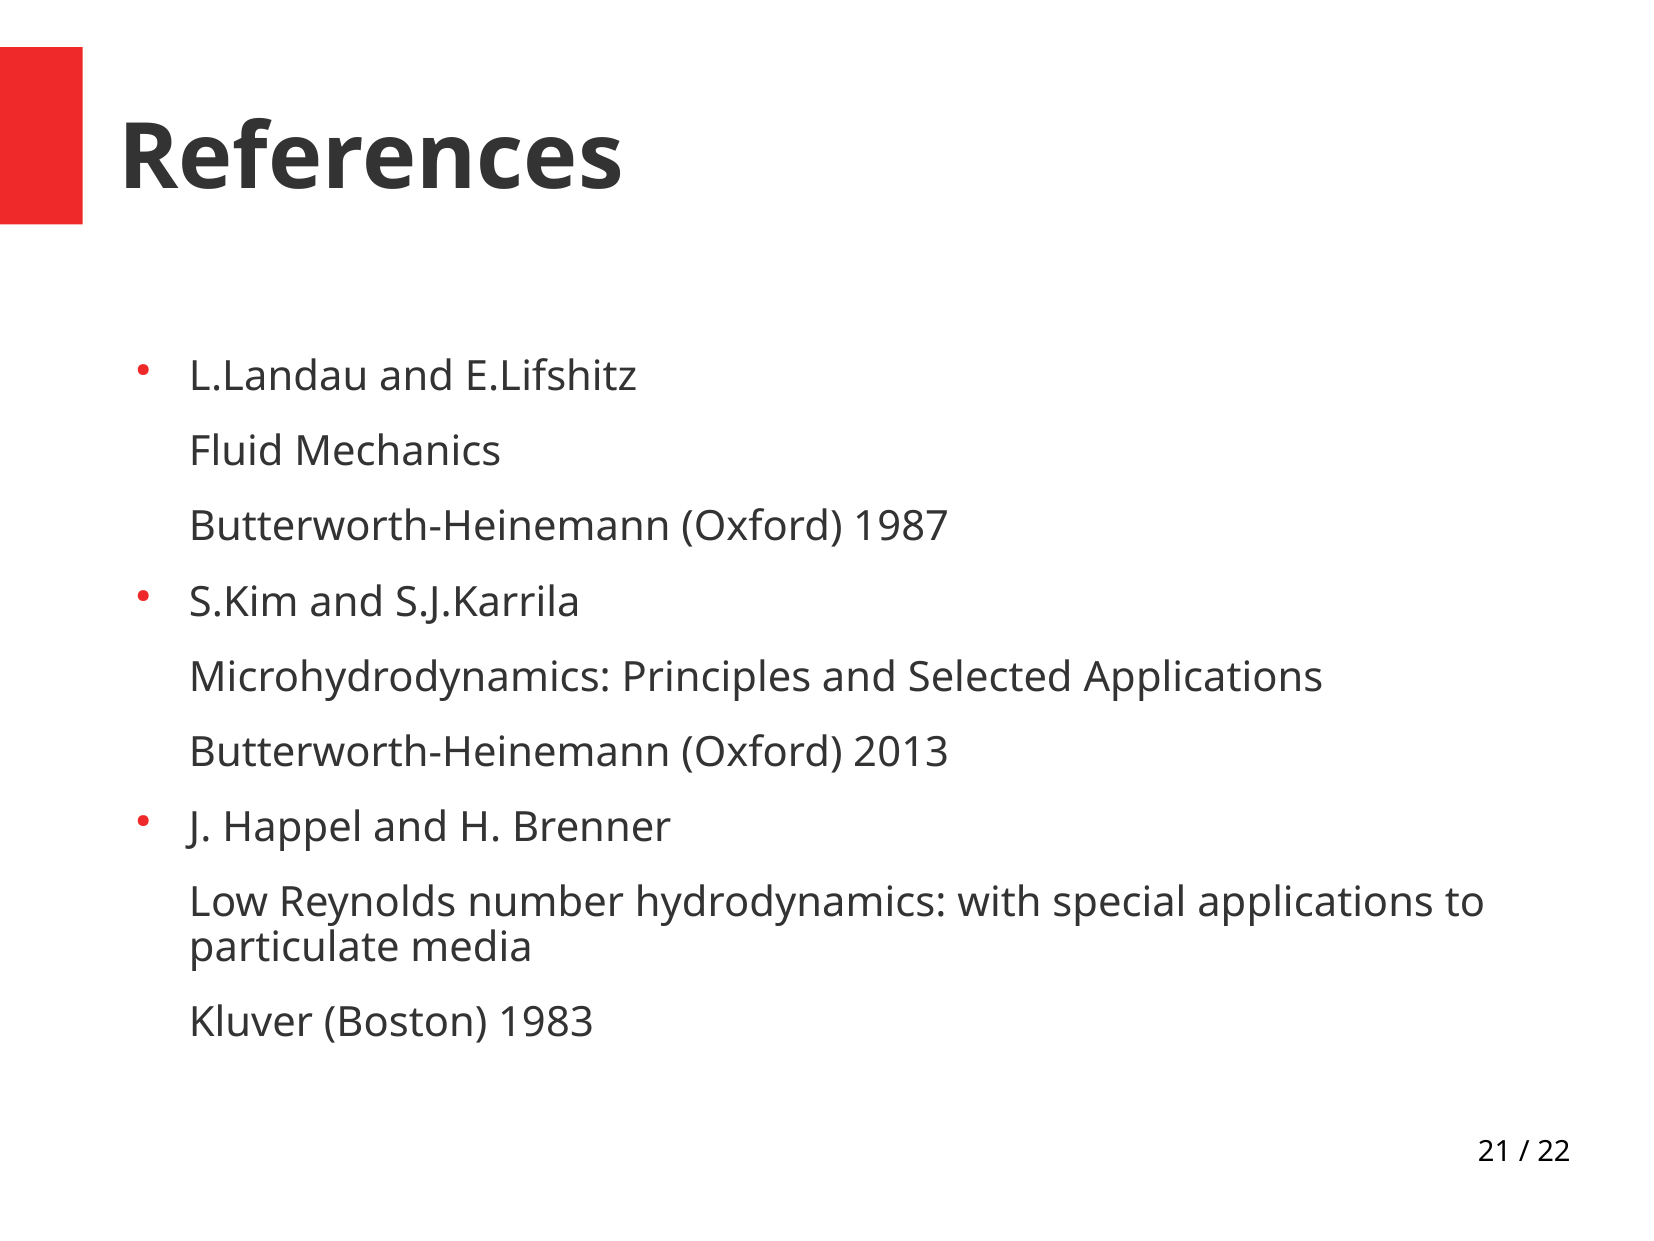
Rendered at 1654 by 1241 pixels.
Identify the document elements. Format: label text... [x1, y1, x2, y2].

title References [118, 49, 1571, 257]
list L.Landau and E.Lifshitz Fluid Mechanics Butterworth-Heinemann (Oxford) 1987 S.Kim and S.J.Karrila Microhydrodynamics: Principles and Selected Applications Butterworth-Heinemann (Oxford) 2013 J. Happel and H. Brenner Low Reynolds number hydrodynamics: with special applications to particulate media Kluver (Boston) 1983 [118, 354, 1536, 1074]
